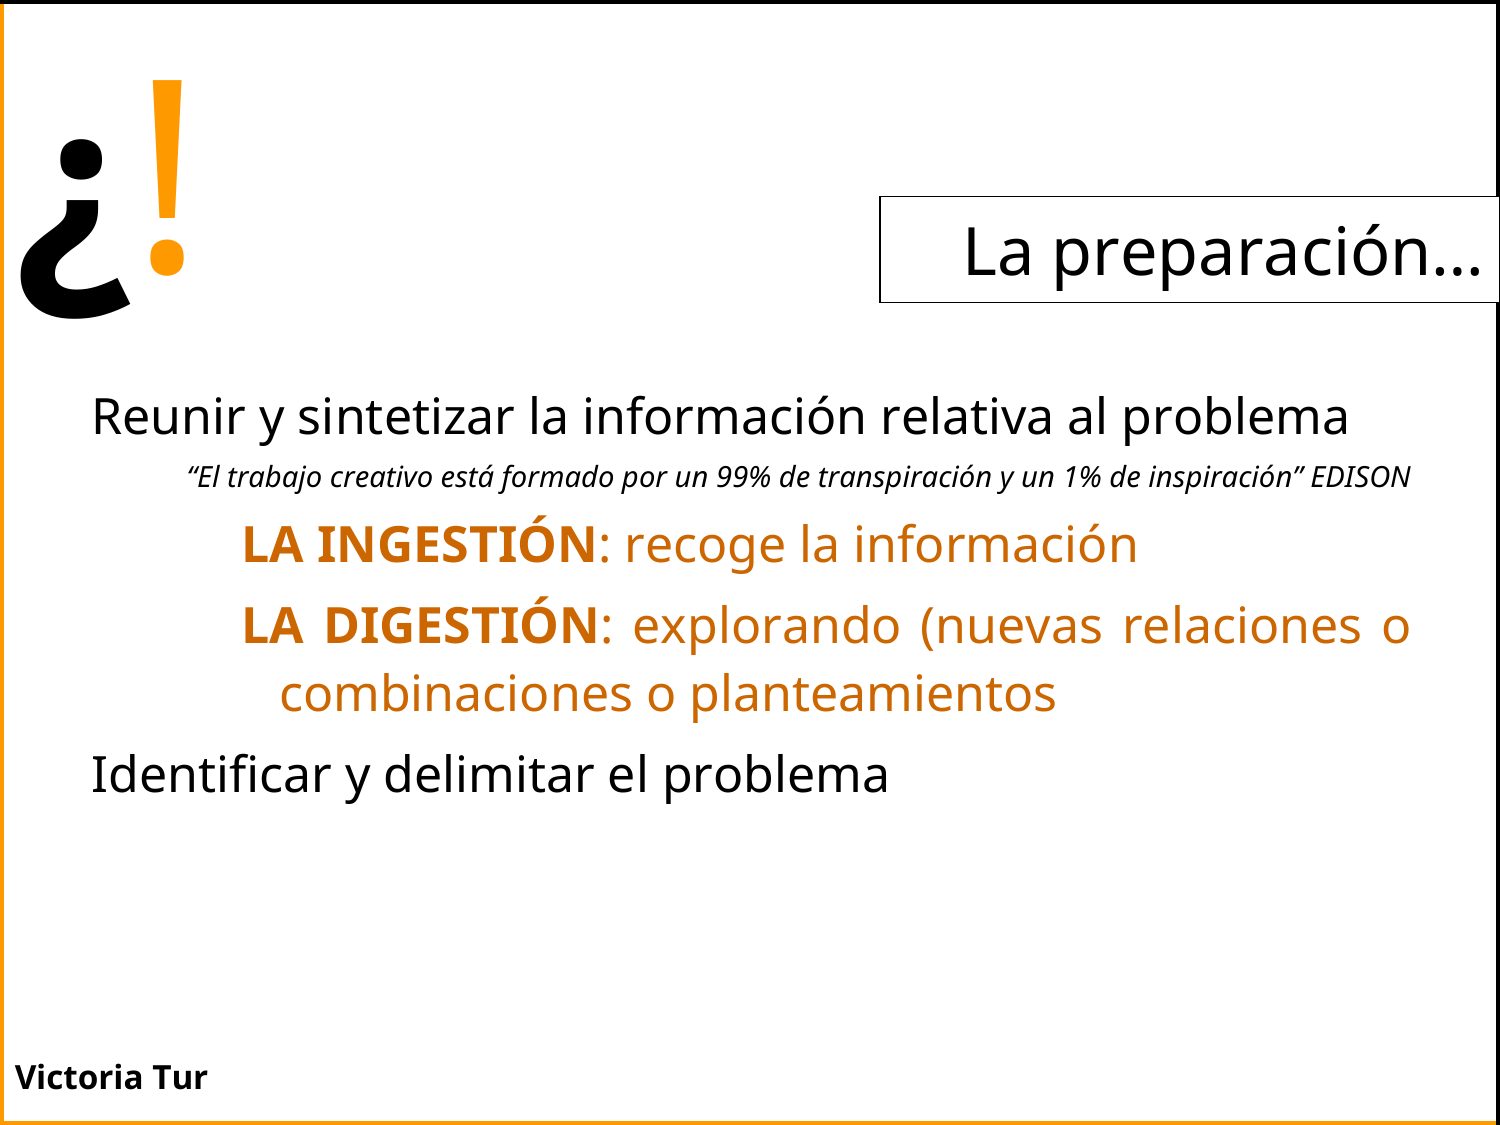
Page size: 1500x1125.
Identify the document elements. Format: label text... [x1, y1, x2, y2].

list Reunir y sintetizar la información relativa al problema “El trabajo creativo está formado por un 99% de transpiración y un 1% de inspiración” EDISON LA INGESTIÓN: recoge la información LA DIGESTIÓN: explorando (nuevas relaciones o combinaciones o planteamientos Identificar y delimitar el problema [76, 373, 1427, 998]
title La preparación… [879, 196, 1500, 303]
